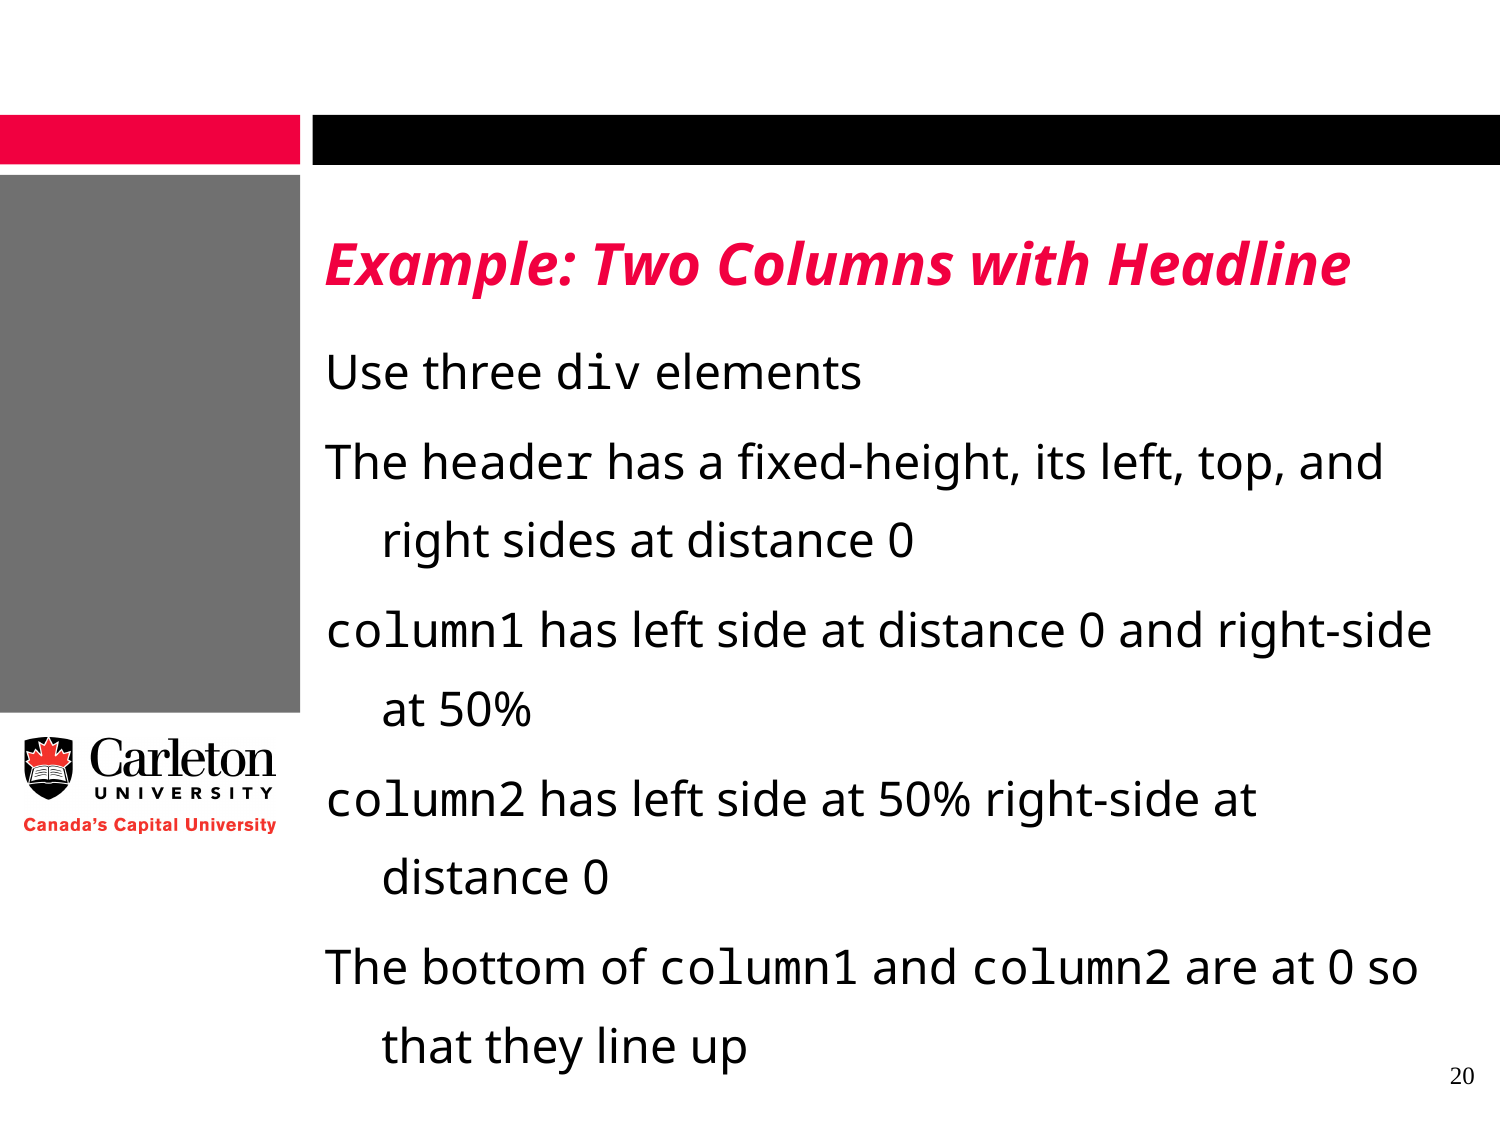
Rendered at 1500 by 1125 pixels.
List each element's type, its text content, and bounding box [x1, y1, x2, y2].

title Example: Two Columns with Headline [324, 194, 1450, 324]
list Use three div elements The header has a fixed-height, its left, top, and right sides at distance 0 column1 has left side at distance 0 and right-side at 50% column2 has left side at 50% right-side at distance 0 The bottom of column1 and column2 are at 0 so that they line up [324, 324, 1450, 1036]
picture [24, 737, 276, 834]
